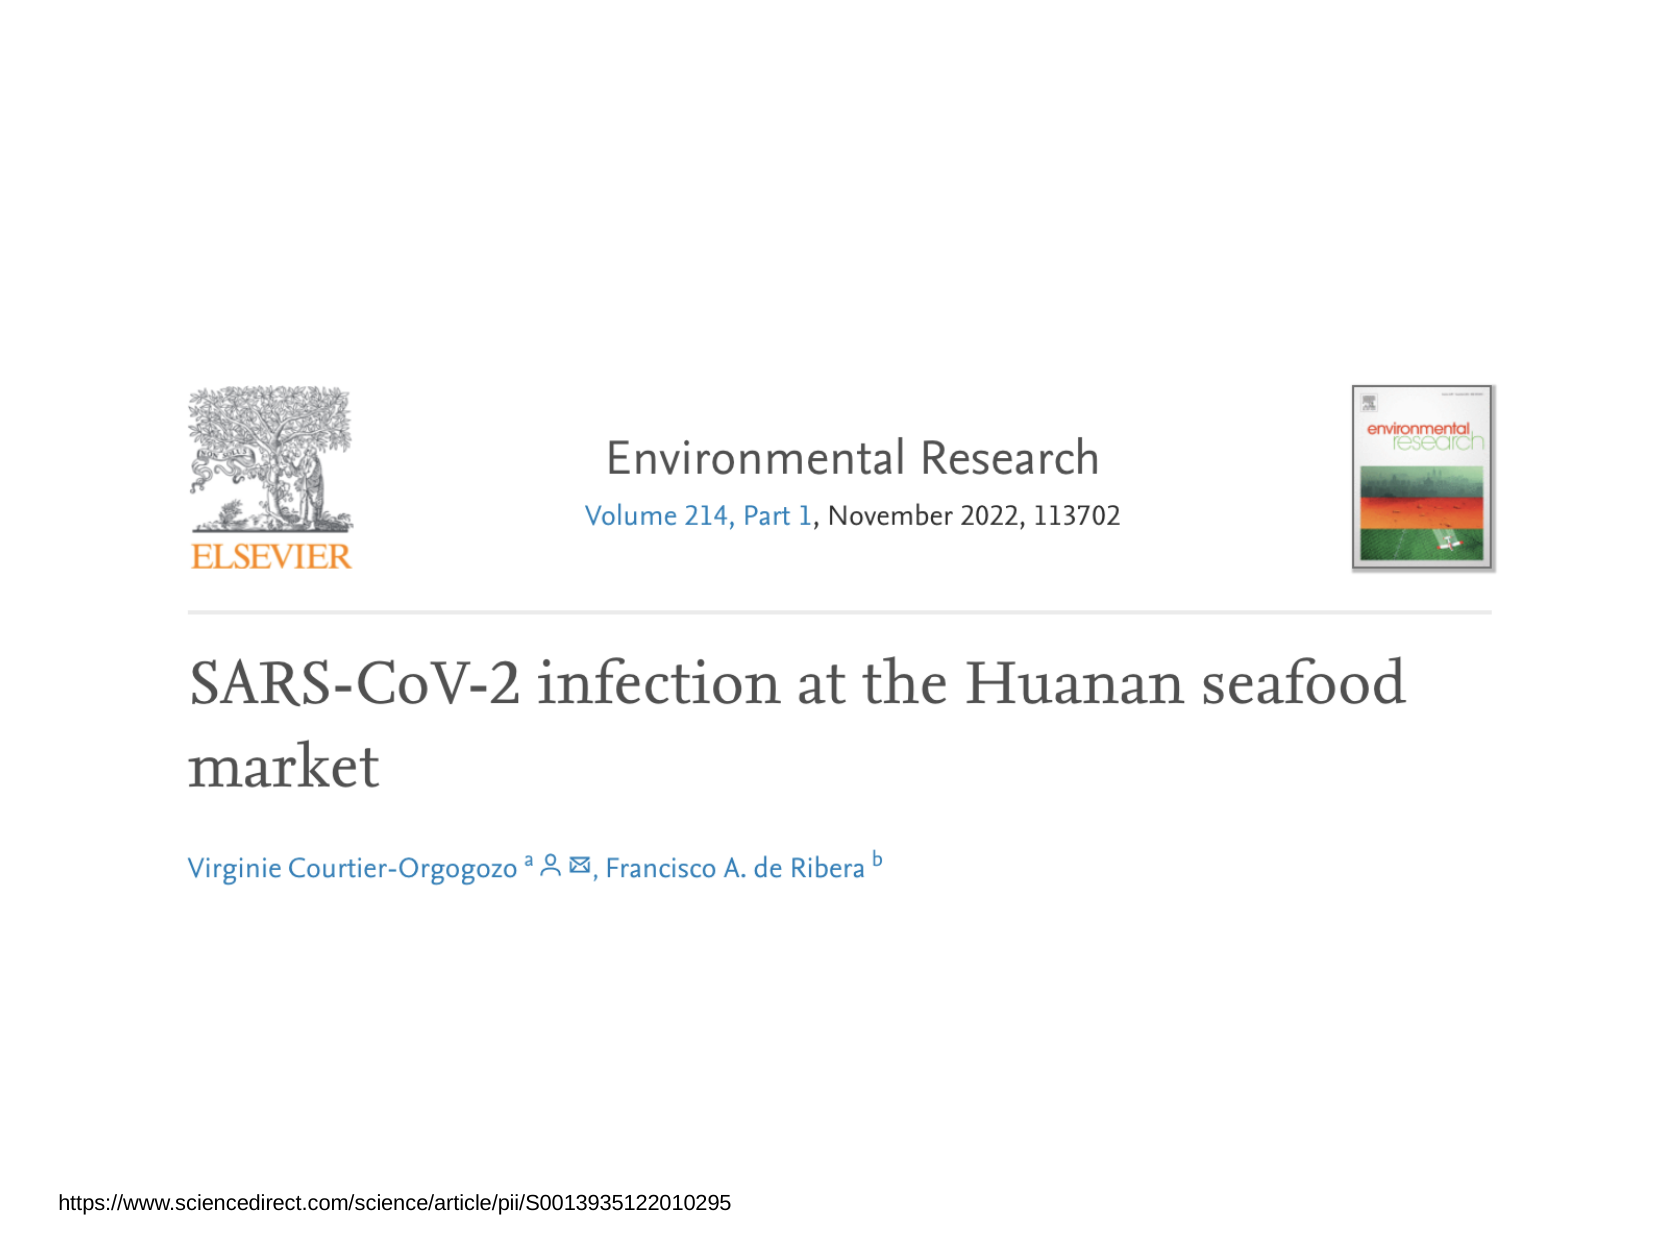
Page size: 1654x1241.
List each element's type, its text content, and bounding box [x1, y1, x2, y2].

picture [165, 358, 1522, 896]
text_box https://www.sciencedirect.com/science/article/pii/S0013935122010295 [43, 1183, 1238, 1241]
